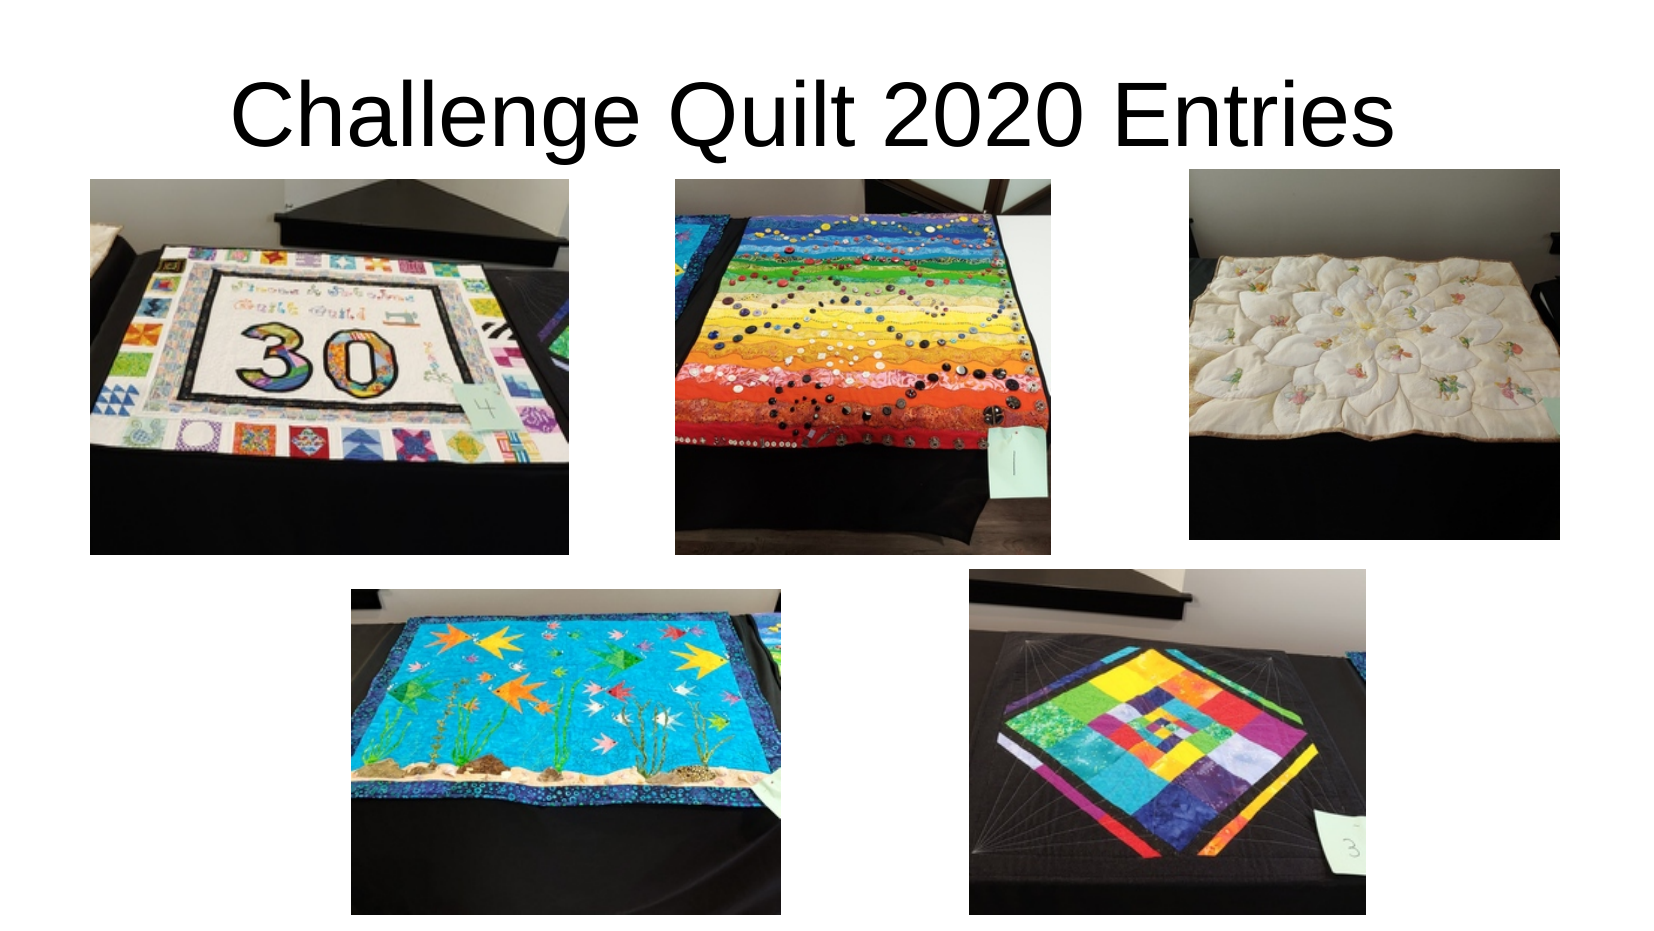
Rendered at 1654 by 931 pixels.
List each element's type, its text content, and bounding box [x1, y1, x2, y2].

title Challenge Quilt 2020 Entries [82, 37, 1571, 193]
picture [1189, 169, 1561, 541]
picture [675, 179, 1051, 556]
picture [90, 179, 569, 556]
picture [969, 569, 1366, 916]
picture [351, 589, 781, 916]
